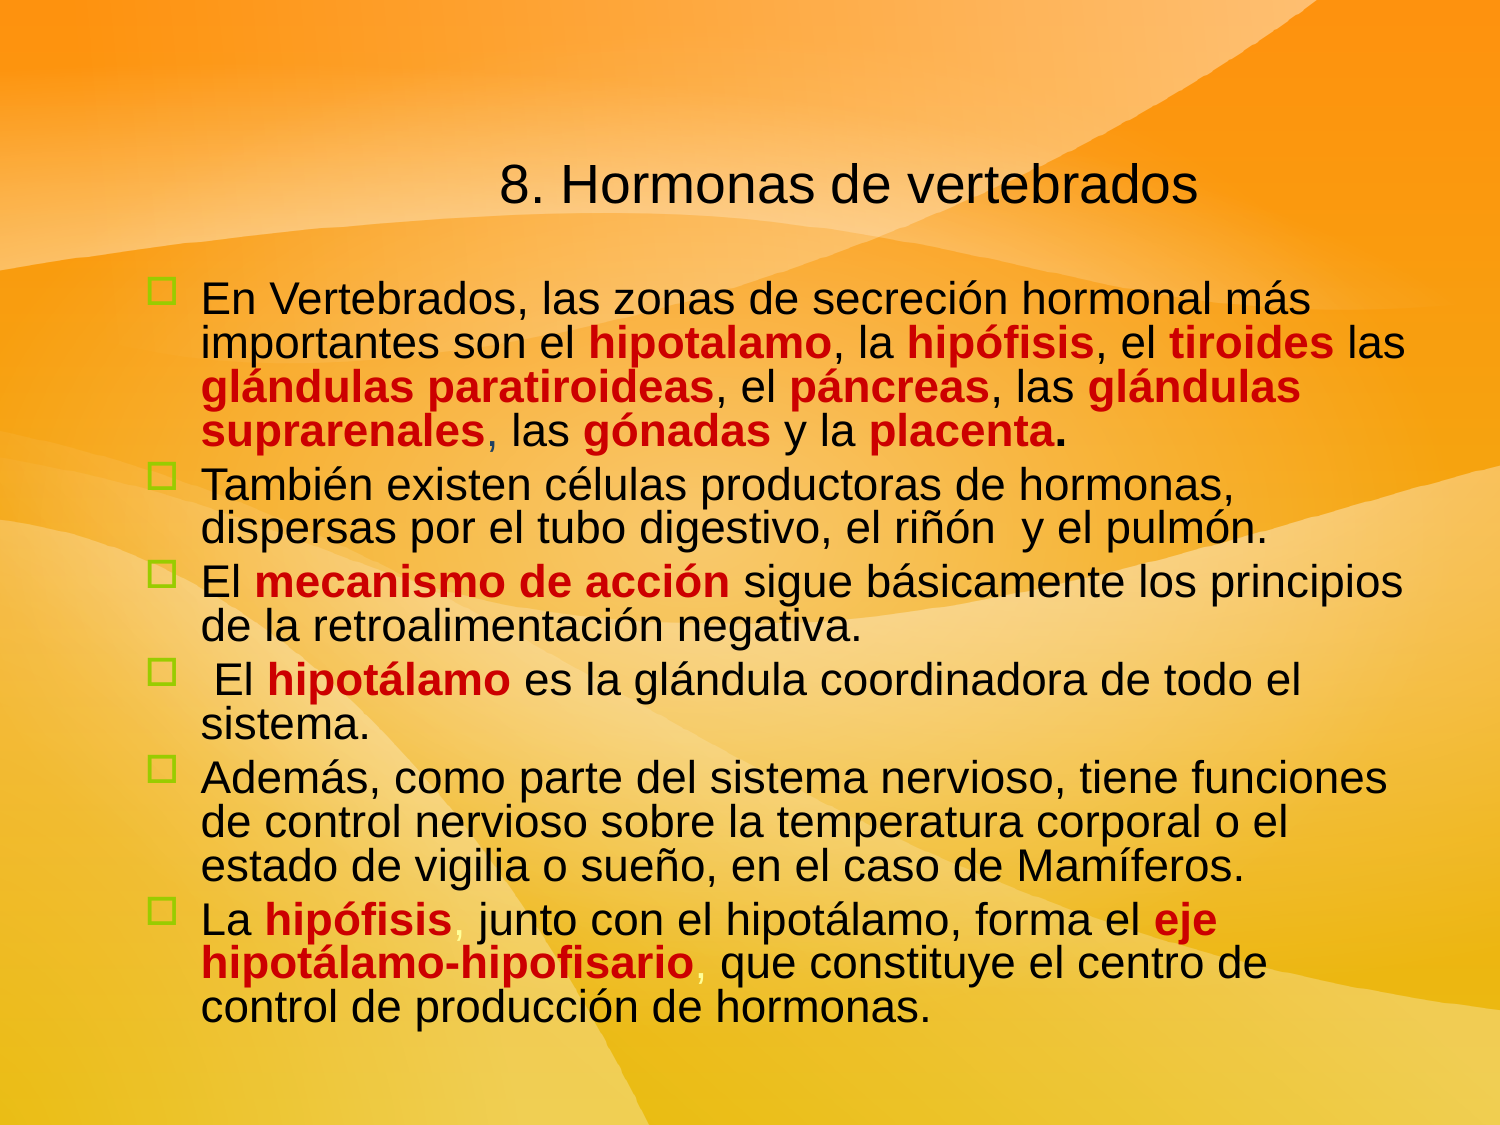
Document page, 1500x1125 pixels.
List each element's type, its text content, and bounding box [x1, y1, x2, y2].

list En Vertebrados, las zonas de secreción hormonal más importantes son el hipotalamo, la hipófisis, el tiroides las glándulas paratiroideas, el páncreas, las glándulas suprarenales, las gónadas y la placenta. También existen células productoras de hormonas, dispersas por el tubo digestivo, el riñón y el pulmón. El mecanismo de acción sigue básicamente los principios de la retroalimentación negativa. El hipotálamo es la glándula coordinadora de todo el sistema. Además, como parte del sistema nervioso, tiene funciones de control nervioso sobre la temperatura corporal o el estado de vigilia o sueño, en el caso de Mamíferos. La hipófisis, junto con el hipotálamo, forma el eje hipotálamo-hipofisario, que constituye el centro de control de producción de hormonas. [129, 271, 1425, 1088]
picture [0, 0, 1500, 1125]
title 8. Hormonas de vertebrados [274, 75, 1425, 271]
